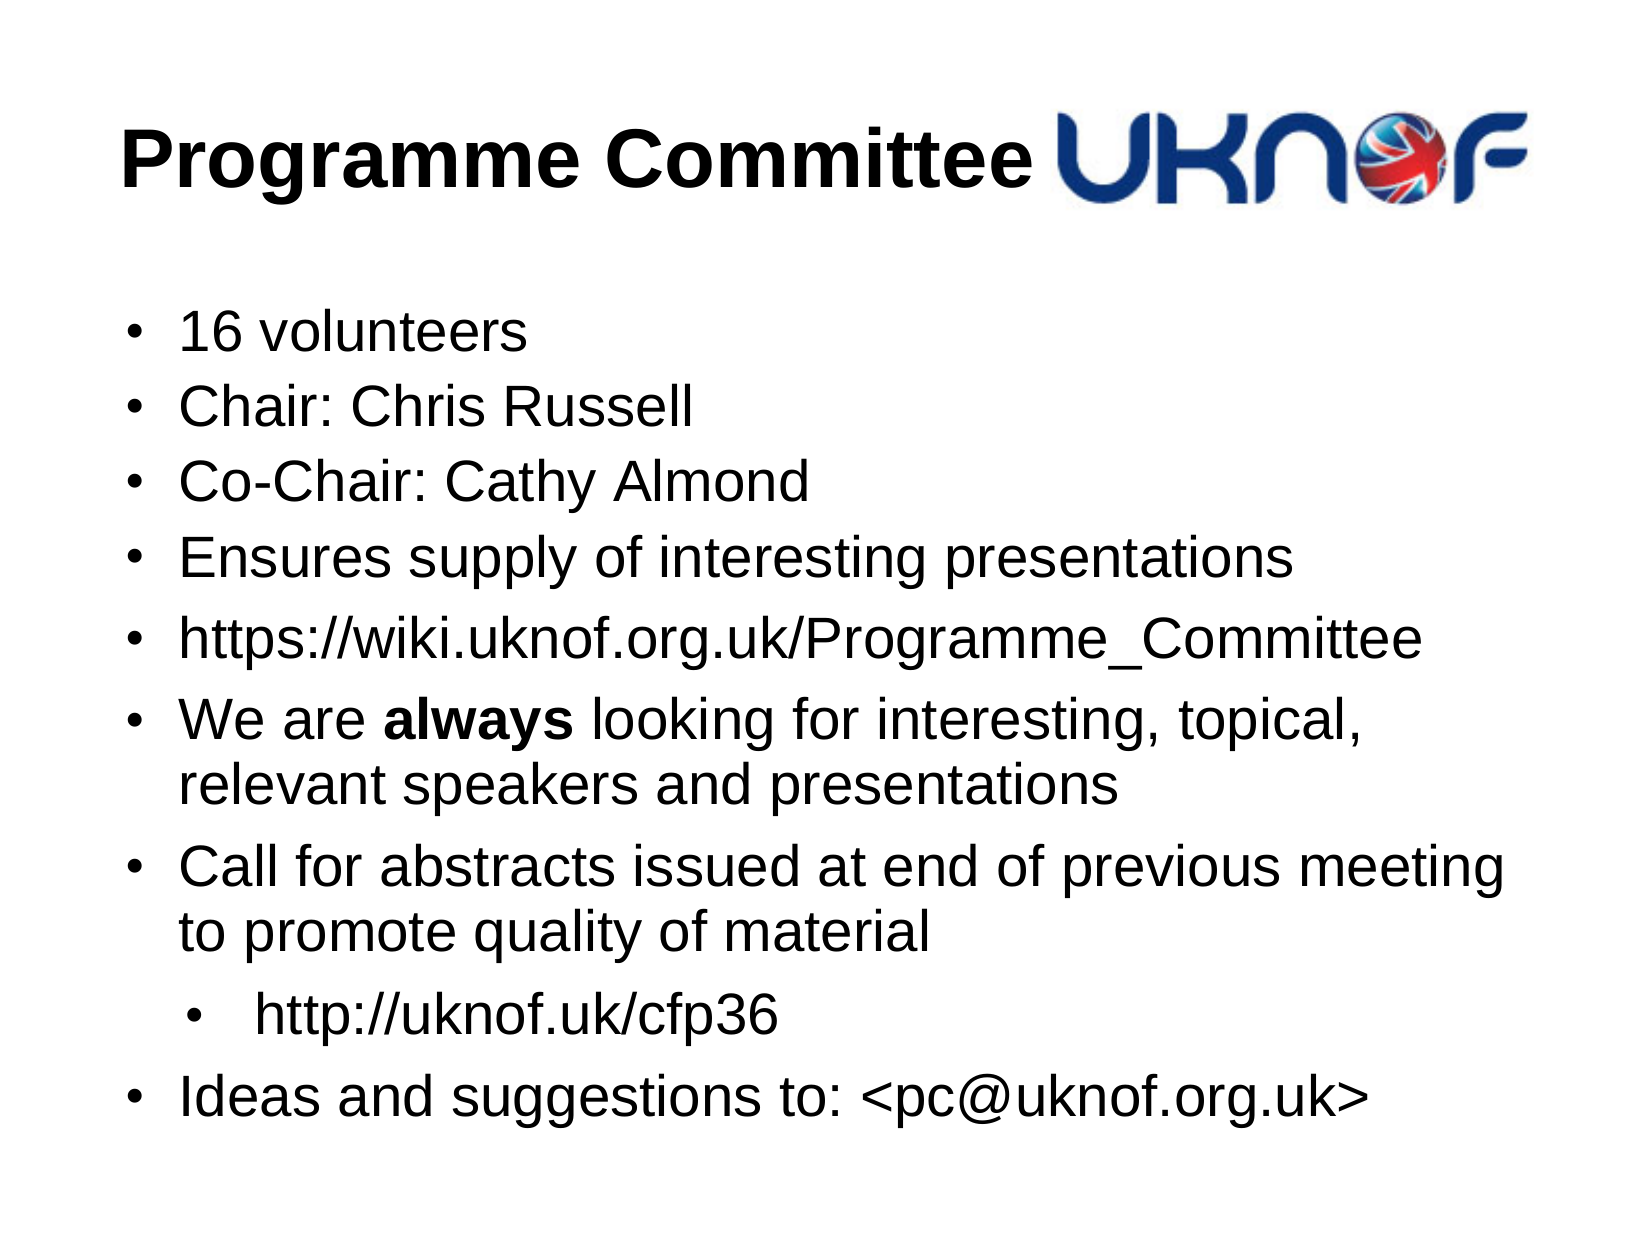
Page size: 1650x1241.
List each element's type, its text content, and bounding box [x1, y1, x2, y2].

list 16 volunteers Chair: Chris Russell Co-Chair: Cathy Almond Ensures supply of interesting presentations https://wiki.uknof.org.uk/Programme_Committee We are always looking for interesting, topical, relevant speakers and presentations Call for abstracts issued at end of previous meeting to promote quality of material http://uknof.uk/cfp36 Ideas and suggestions to: <pc@uknof.org.uk> [124, 304, 1527, 1204]
title Programme Committee [88, 37, 1066, 281]
picture [1066, 93, 1536, 225]
